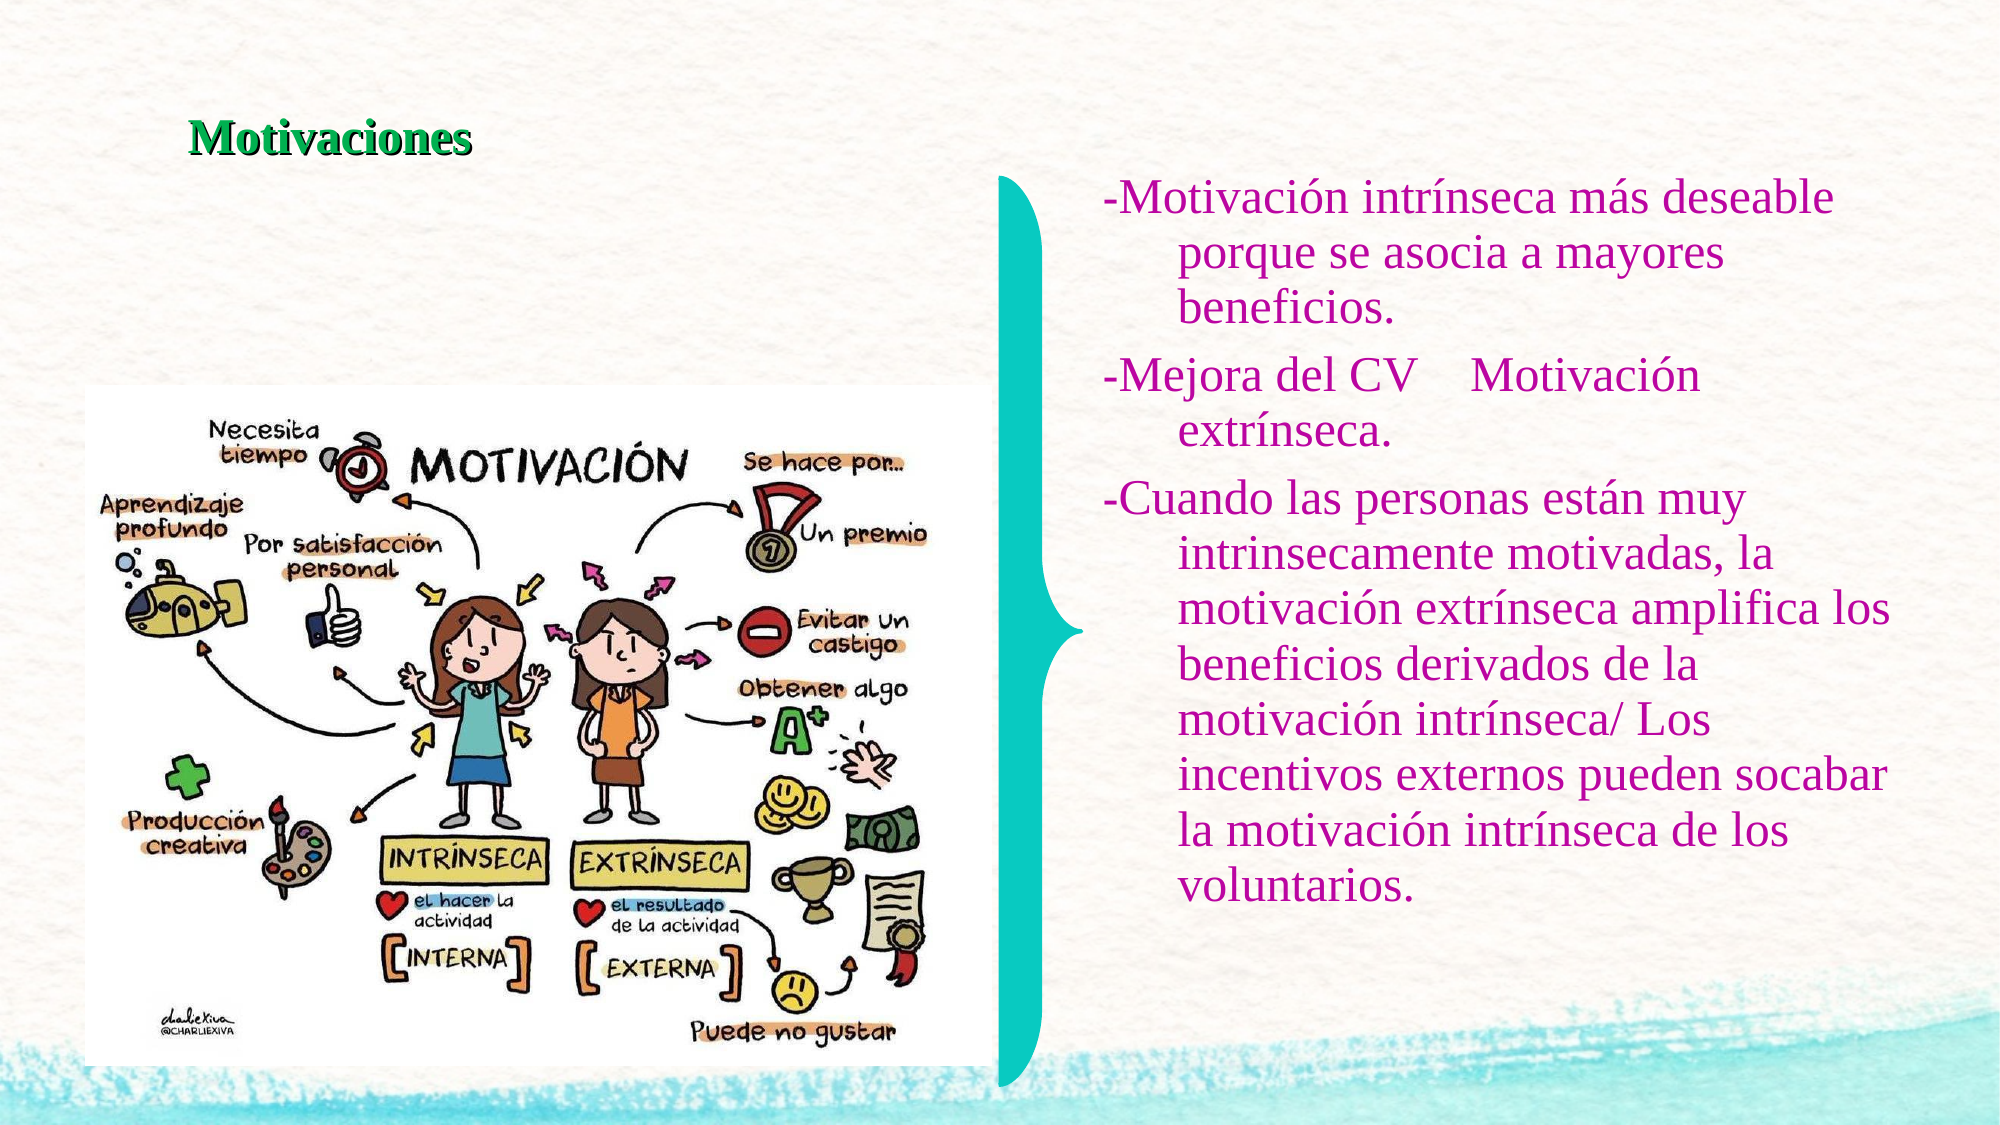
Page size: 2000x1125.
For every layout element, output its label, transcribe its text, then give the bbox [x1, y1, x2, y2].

text_box Motivaciones [173, 101, 1626, 178]
picture [0, 0, 2000, 1125]
text_box Motivación intrínseca más deseable porque se asocia a mayores beneficios. Mejora del CV Motivación extrínseca. Cuando las personas están muy intrinsecamente motivadas, la motivación extrínseca amplifica los beneficios derivados de la motivación intrínseca/ Los incentivos externos pueden socabar la motivación intrínseca de los voluntarios. [1087, 161, 1910, 1075]
text_box [196, 177, 1087, 1085]
